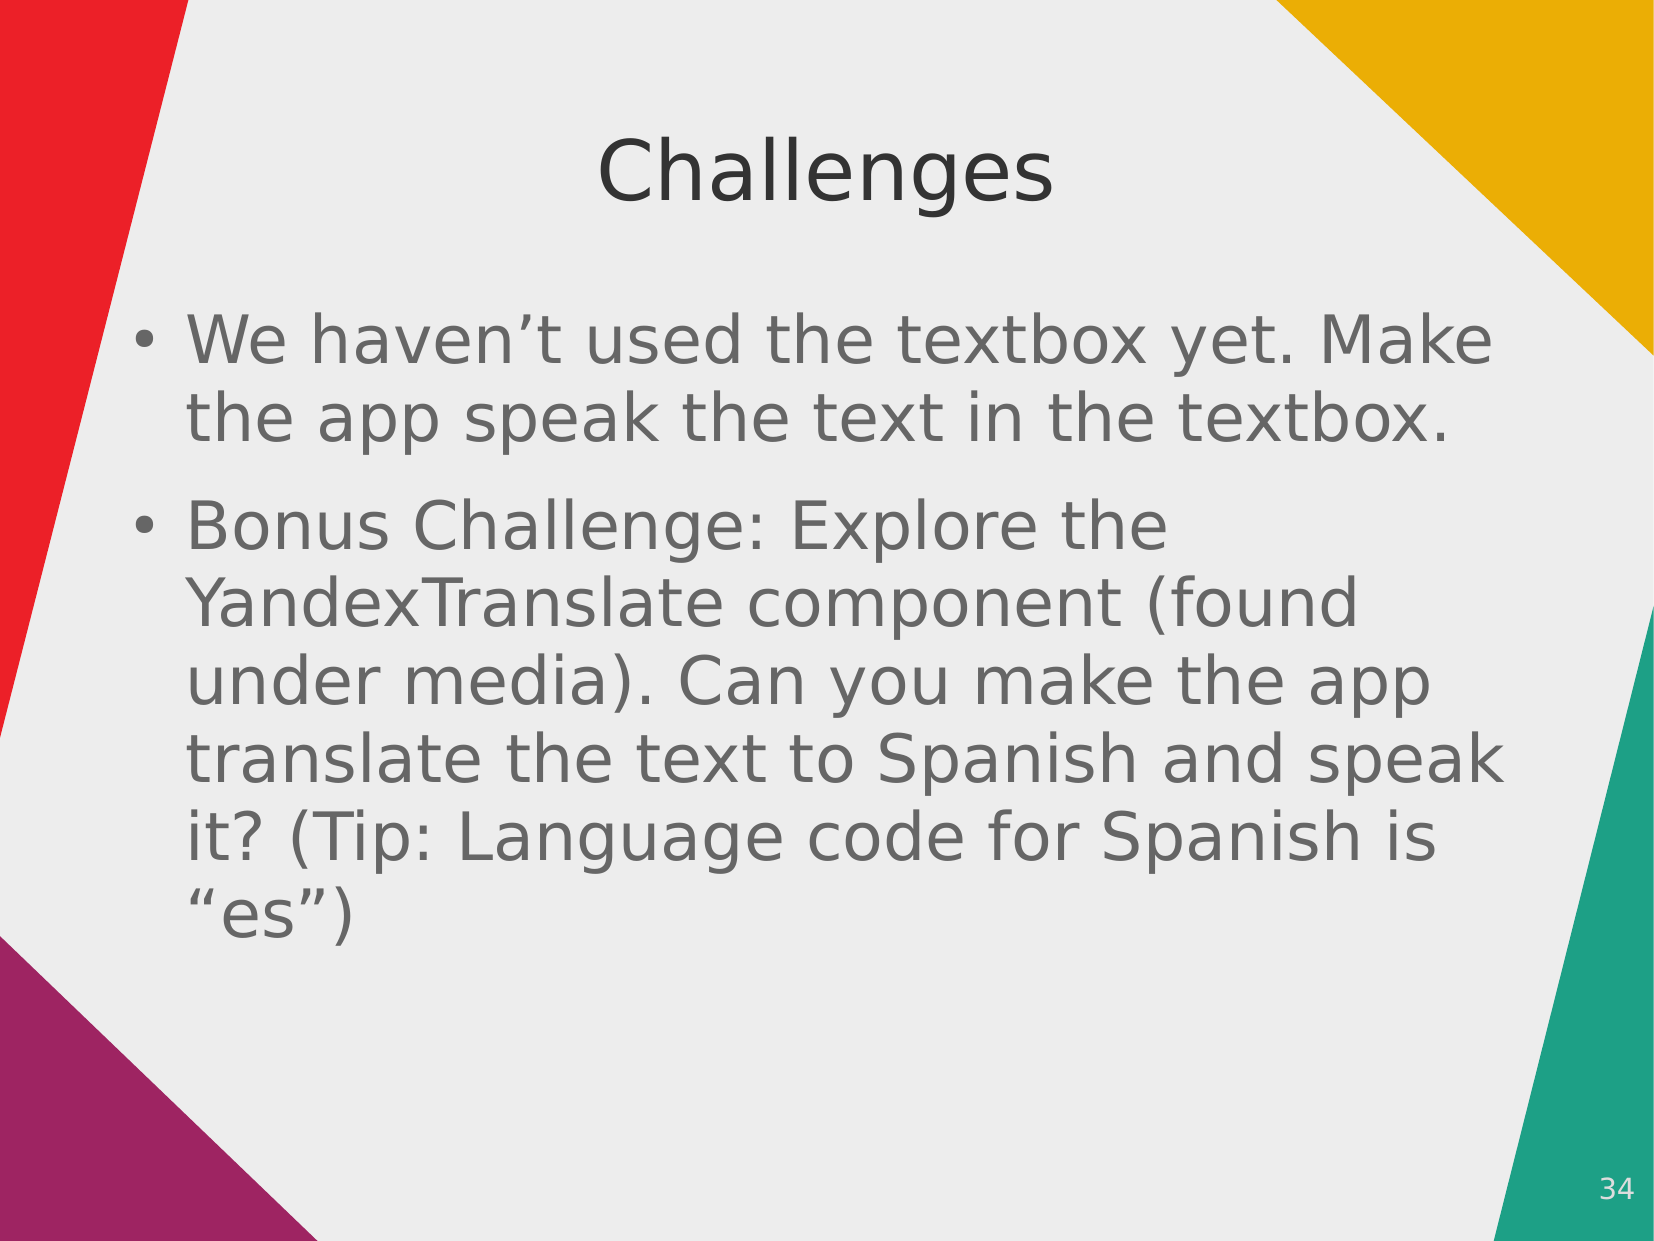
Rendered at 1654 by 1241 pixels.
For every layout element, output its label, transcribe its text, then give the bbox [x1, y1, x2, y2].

title Challenges [114, 73, 1539, 271]
list We haven’t used the textbox yet. Make the app speak the text in the textbox. Bonus Challenge: Explore the YandexTranslate component (found under media). Can you make the app translate the text to Spanish and speak it? (Tip: Language code for Spanish is “es”) [114, 302, 1539, 1033]
